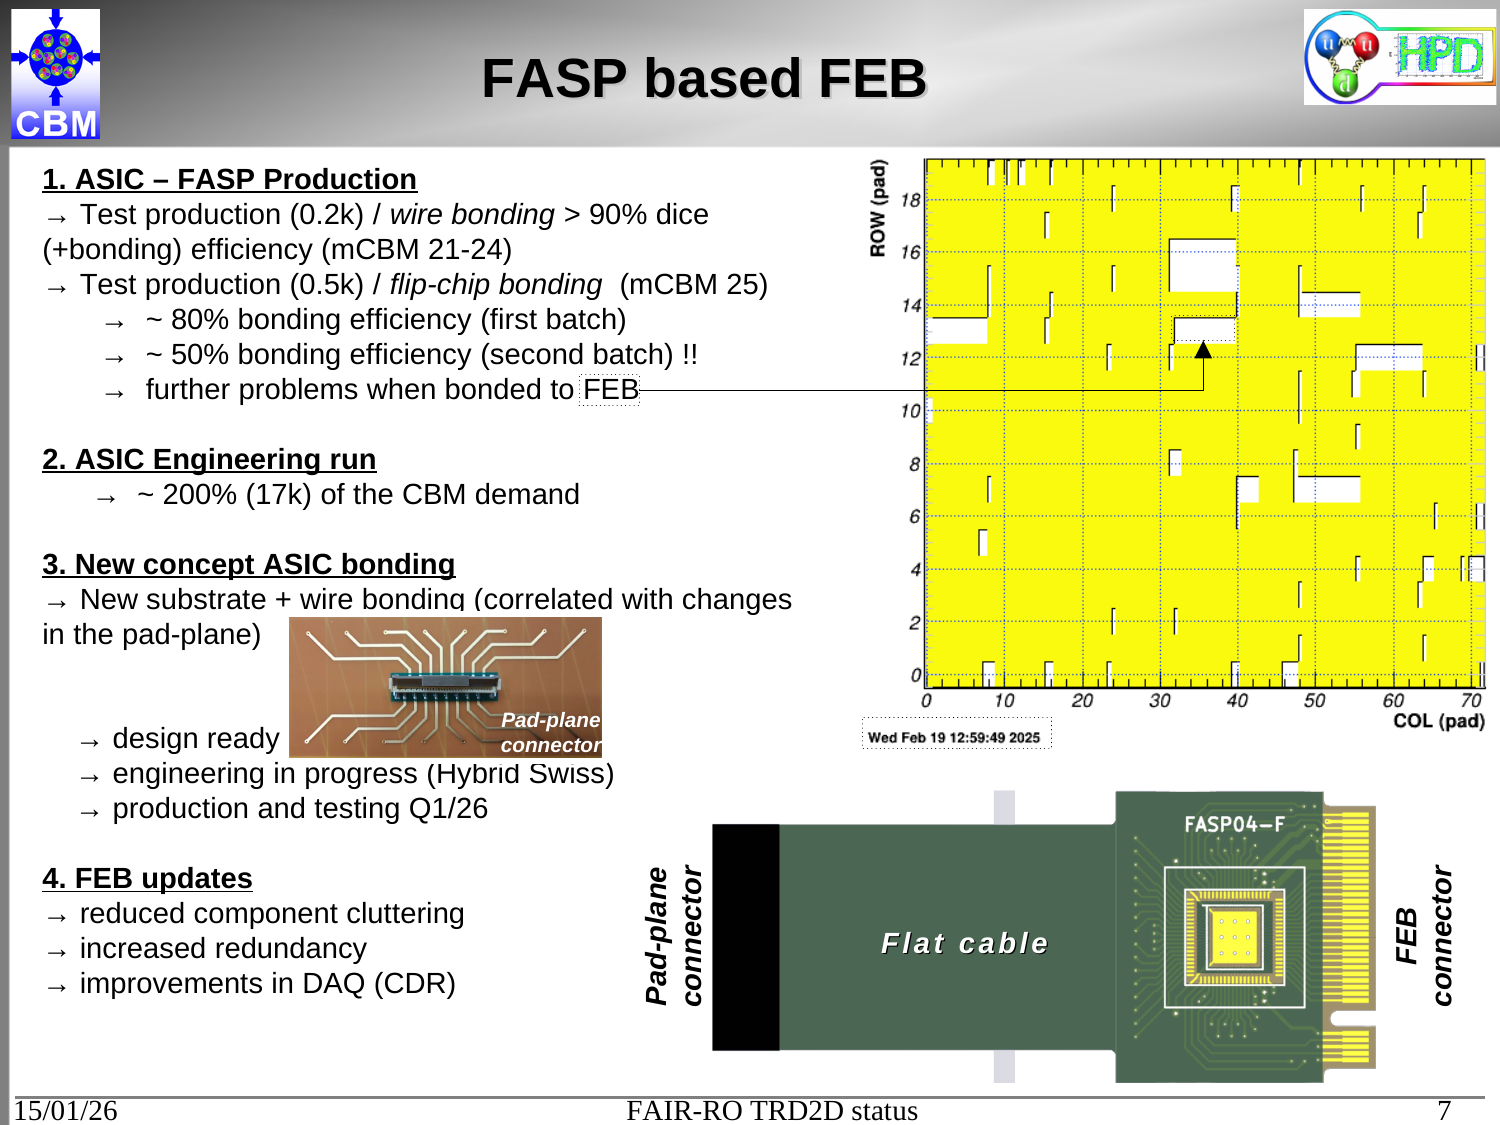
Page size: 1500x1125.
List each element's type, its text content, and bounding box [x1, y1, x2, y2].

picture [0, 0, 1500, 1125]
text_box FEB connector [1379, 850, 1465, 1022]
text_box Pad-plane connector [629, 850, 715, 1022]
text_box 1. ASIC – FASP Production → Test production (0.2k) / wire bonding > 90% dice (+bonding) efficiency (mCBM 21-24) → Test production (0.5k) / flip-chip bonding (mCBM 25) → ~ 80% bonding efficiency (first batch) → ~ 50% bonding efficiency (second batch) !! → further problems when bonded to FEB 2. ASIC Engineering run → ~ 200% (17k) of the CBM demand 3. New concept ASIC bonding → New substrate + wire bonding (correlated with changes in the pad-plane) → design ready → engineering in progress (Hybrid Swiss) → production and testing Q1/26 4. FEB updates → reduced component cluttering → increased redundancy → improvements in DAQ (CDR) [27, 153, 838, 885]
text_box Pad-plane connector [486, 699, 617, 764]
text_box Flat cable [866, 917, 1063, 967]
title FASP based FEB [120, 12, 1291, 144]
